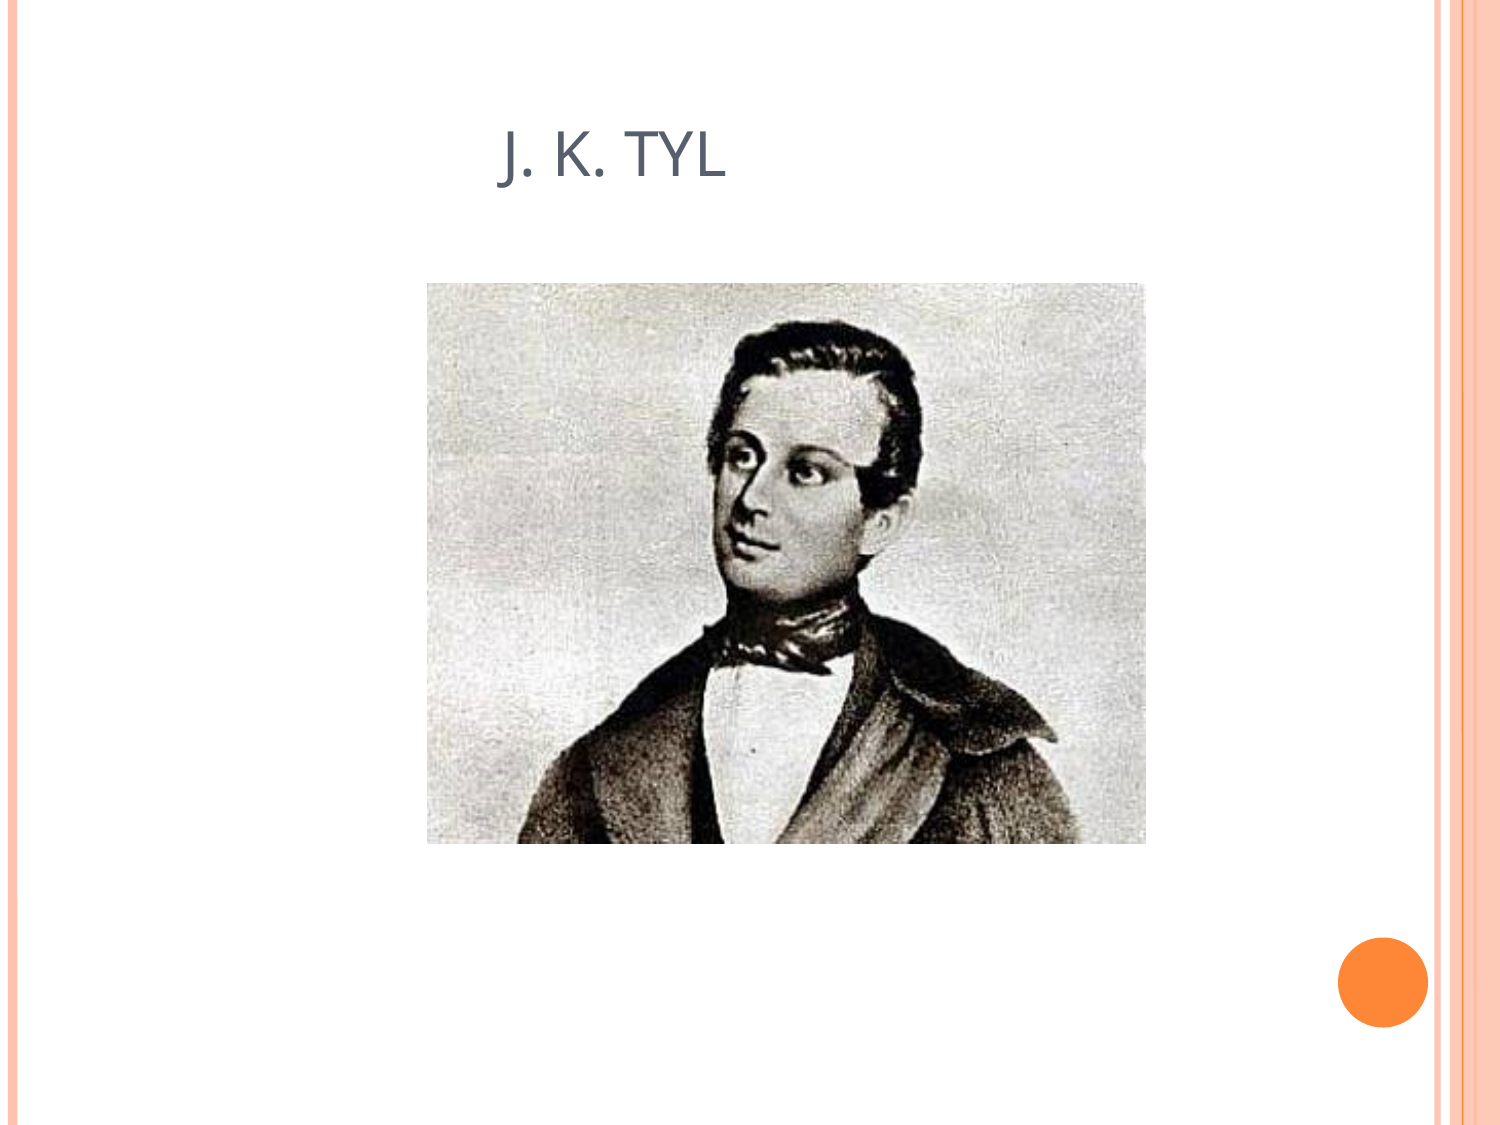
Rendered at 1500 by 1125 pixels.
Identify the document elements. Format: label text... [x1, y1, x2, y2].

picture [427, 283, 1146, 844]
title J. K. Tyl [487, 66, 1500, 197]
